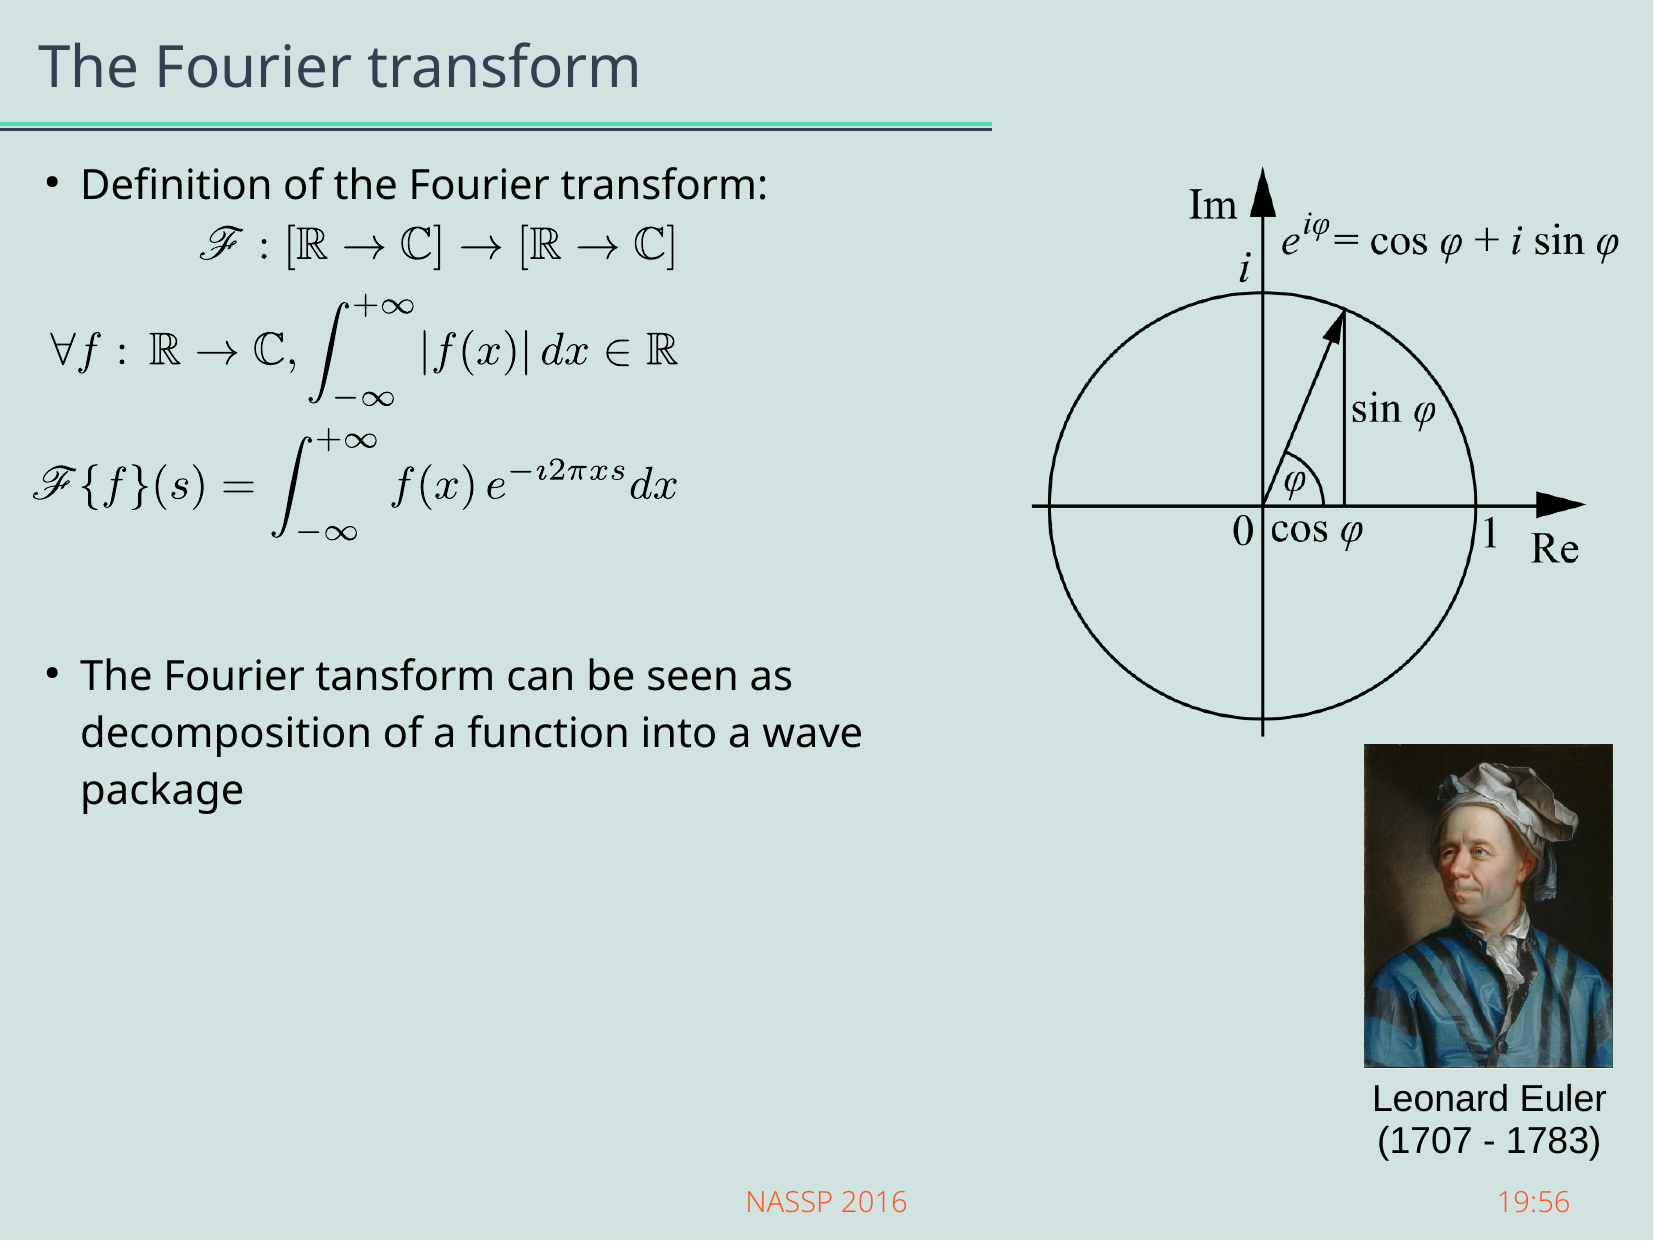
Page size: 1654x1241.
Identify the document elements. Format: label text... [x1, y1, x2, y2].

text_box Definition of the Fourier transform: The Fourier tansform can be seen as decomposition of a function into a wave package [30, 147, 1637, 1170]
text_box [31, 224, 679, 545]
picture [1027, 159, 1622, 1069]
text_box Leonard Euler (1707 - 1783) [1352, 1070, 1627, 1170]
text_box The Fourier transform [23, 17, 1347, 103]
